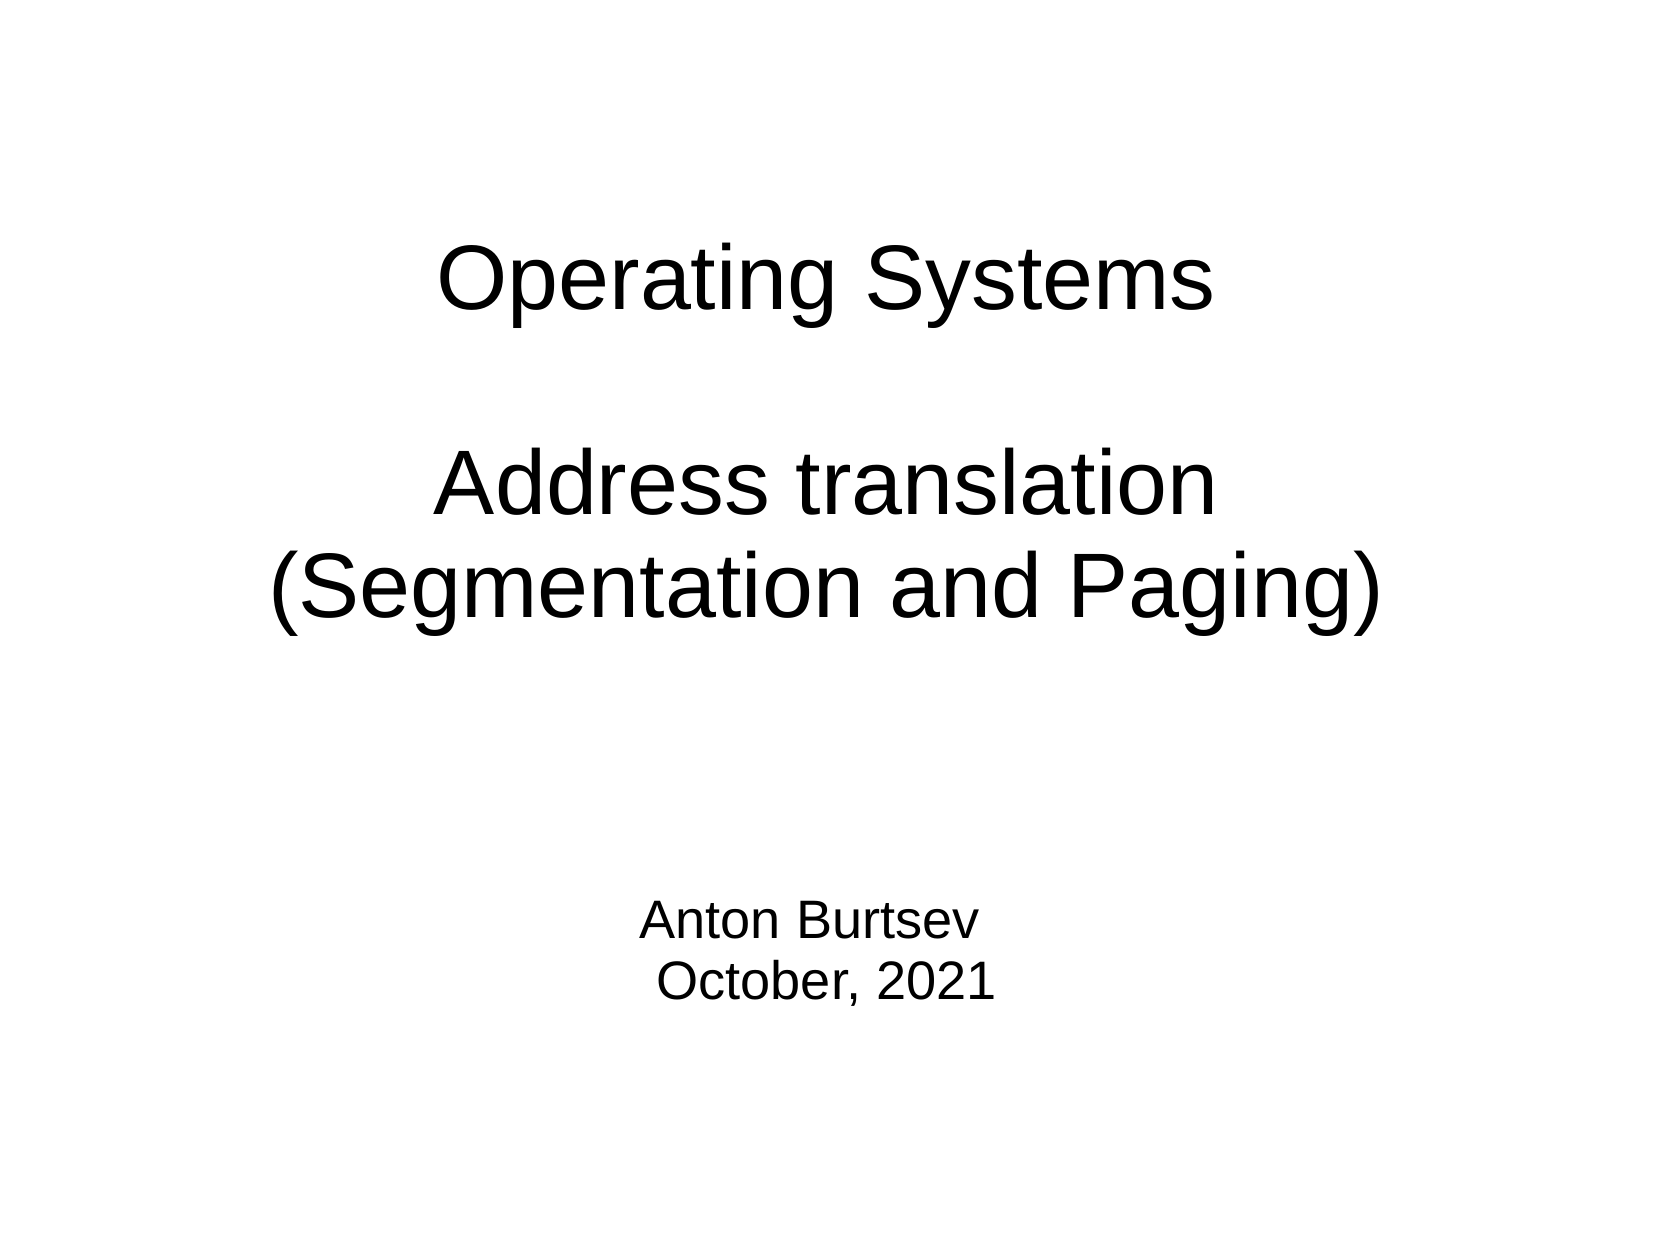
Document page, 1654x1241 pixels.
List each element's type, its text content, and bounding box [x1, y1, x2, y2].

title Operating Systems Address translation (Segmentation and Paging) [82, 113, 1571, 637]
subtitle Anton Burtsev October, 2021 [82, 637, 1571, 1109]
